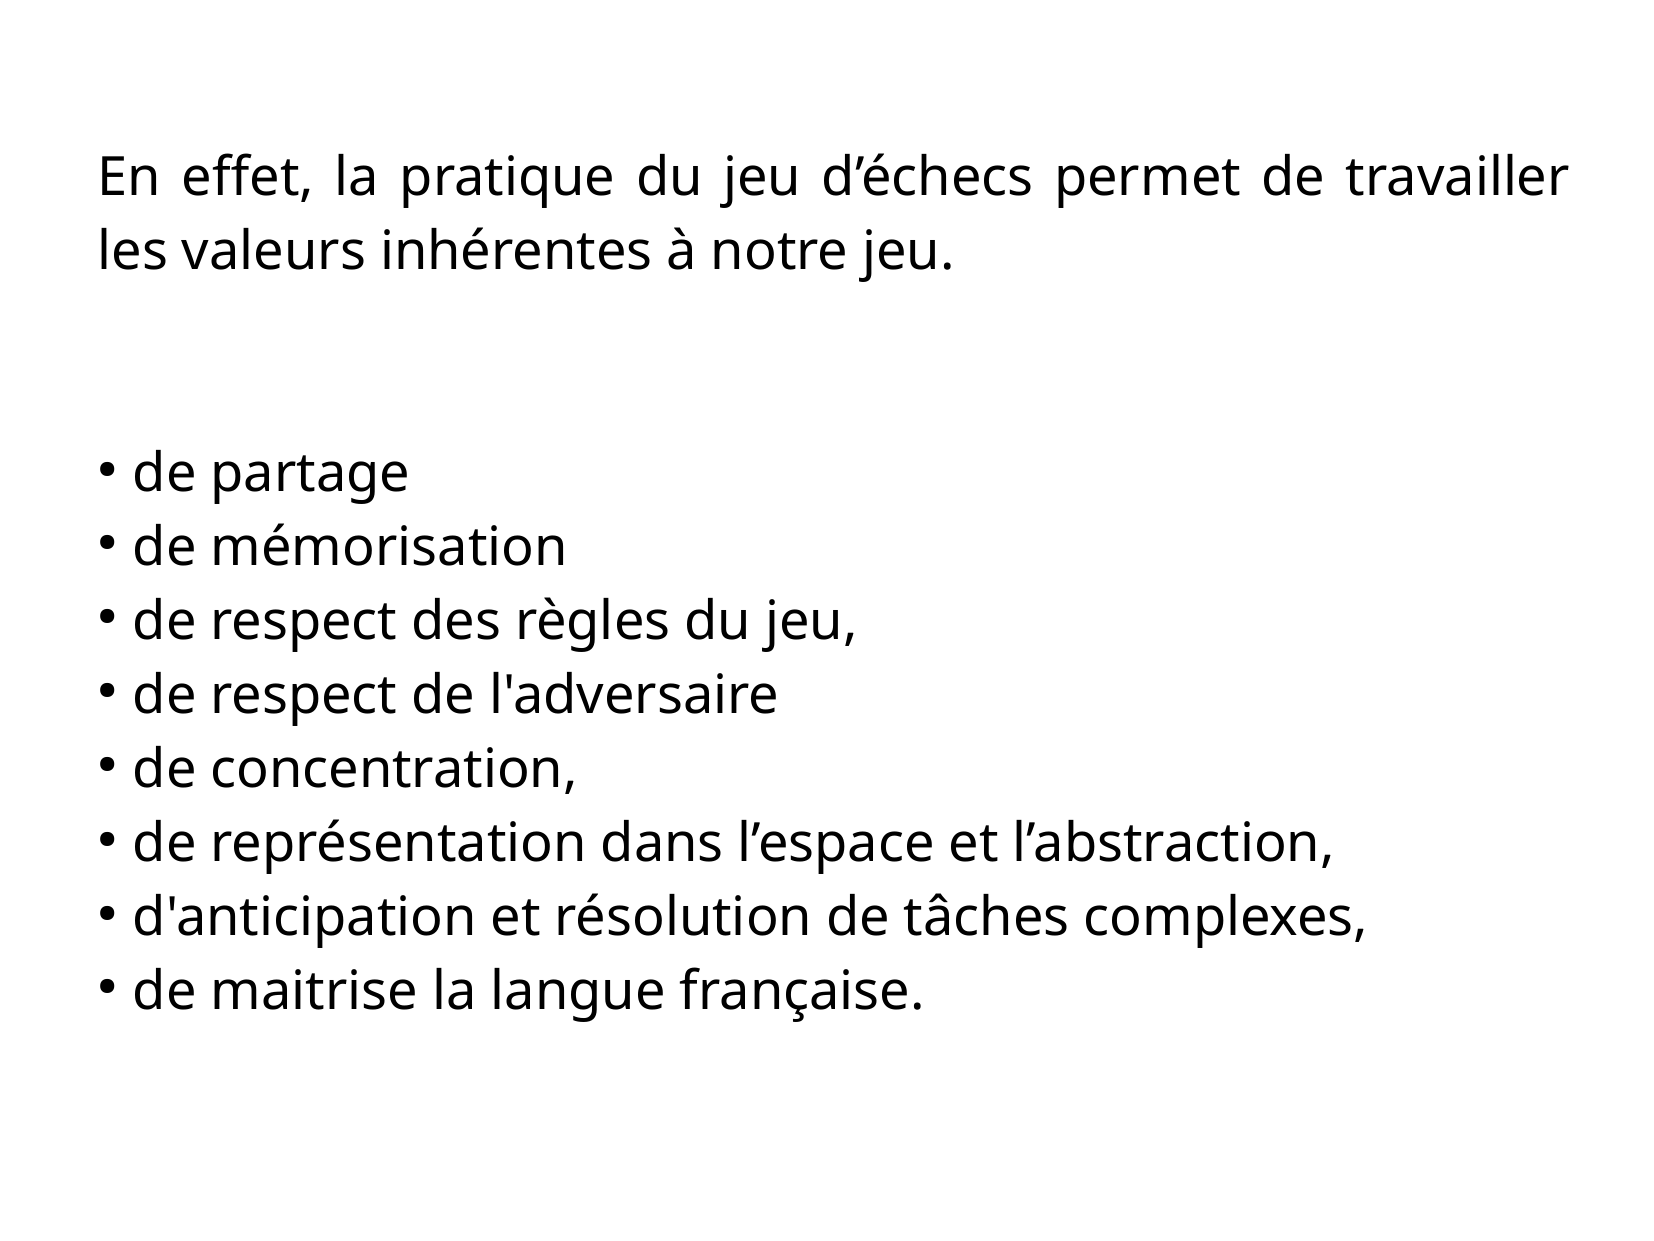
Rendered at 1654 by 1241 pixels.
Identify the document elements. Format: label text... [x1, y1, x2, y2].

text_box En effet, la pratique du jeu d’échecs permet de travailler les valeurs inhérentes à notre jeu. de partage de mémorisation de respect des règles du jeu, de respect de l'adversaire de concentration, de représentation dans l’espace et l’abstraction, d'anticipation et résolution de tâches complexes, de maitrise la langue française. [82, 129, 1587, 872]
